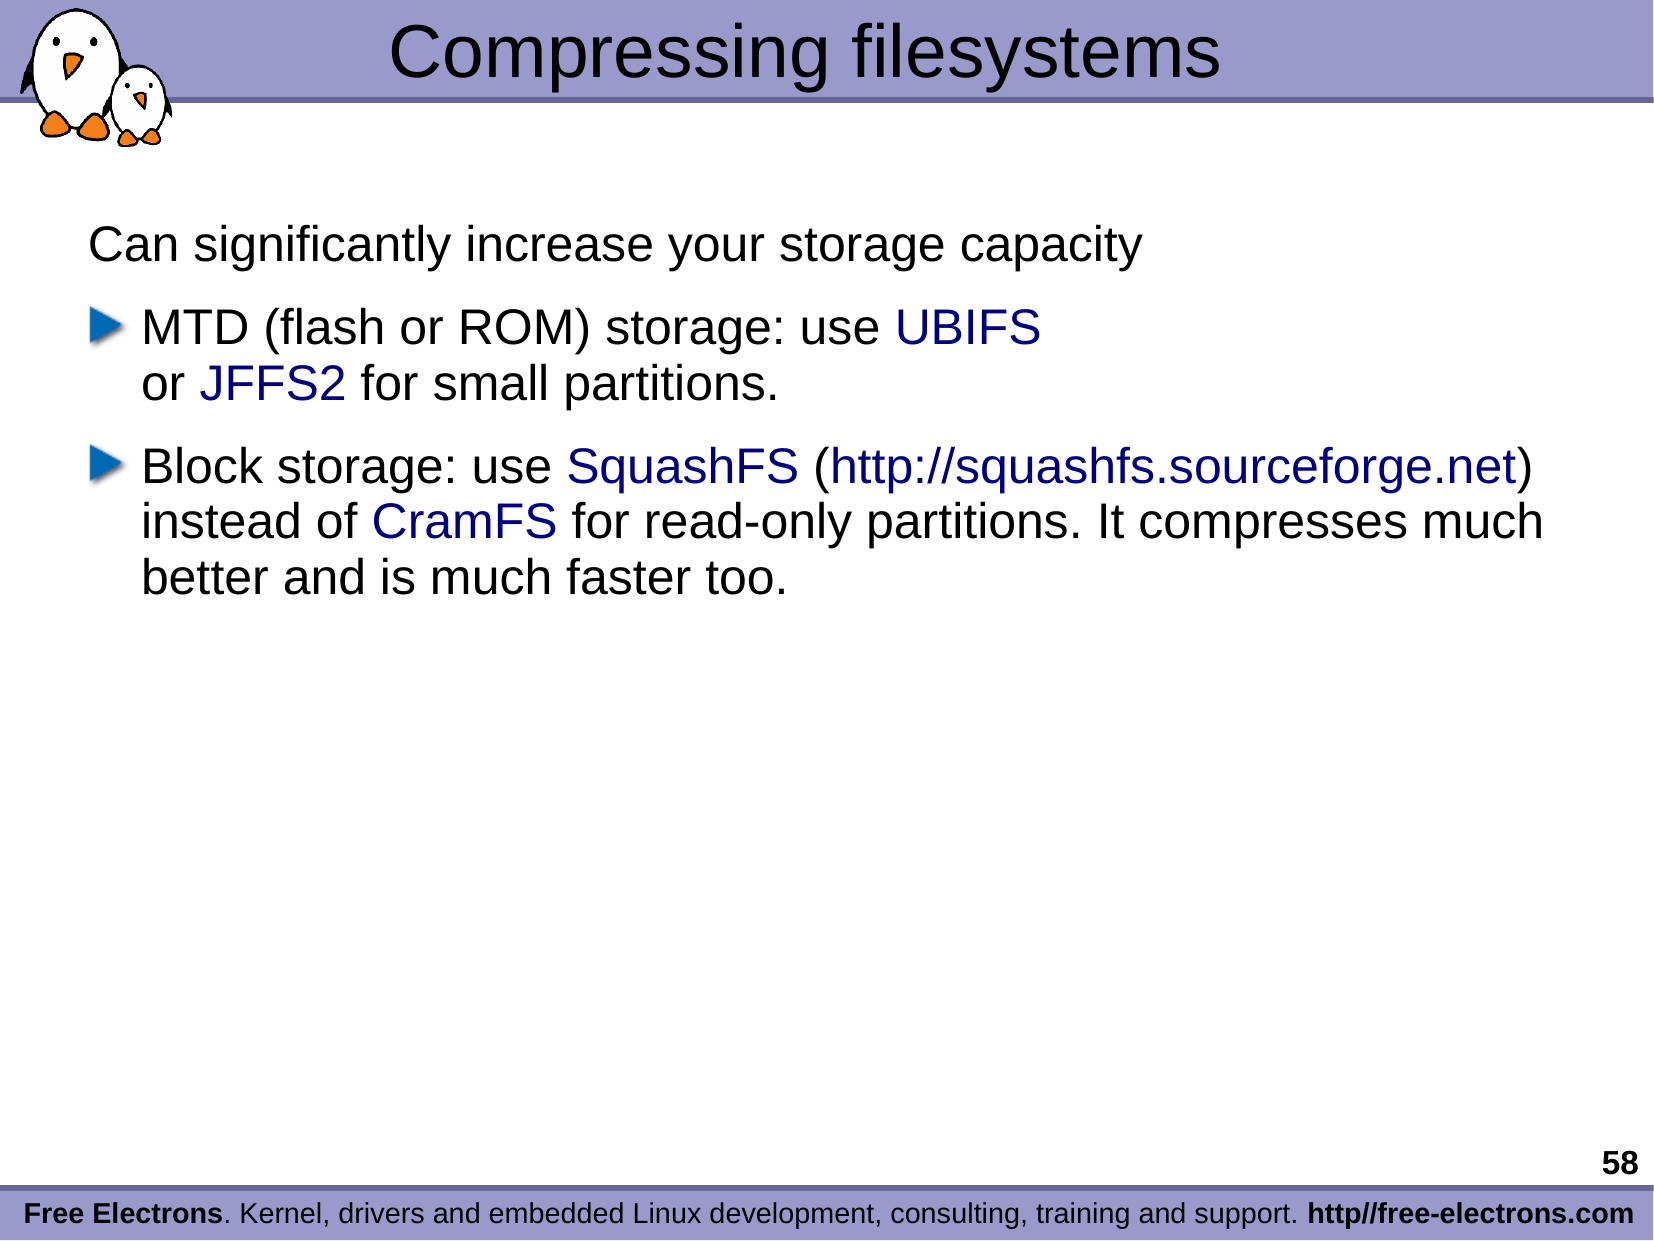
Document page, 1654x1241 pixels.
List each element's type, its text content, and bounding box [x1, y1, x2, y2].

picture [20, 8, 172, 147]
title Compressing filesystems [60, 0, 1551, 103]
list Can significantly increase your storage capacity MTD (flash or ROM) storage: use UBIFS or JFFS2 for small partitions. Block storage: use SquashFS (http://squashfs.sourceforge.net) instead of CramFS for read-only partitions. It compresses much better and is much faster too. [70, 216, 1578, 1066]
